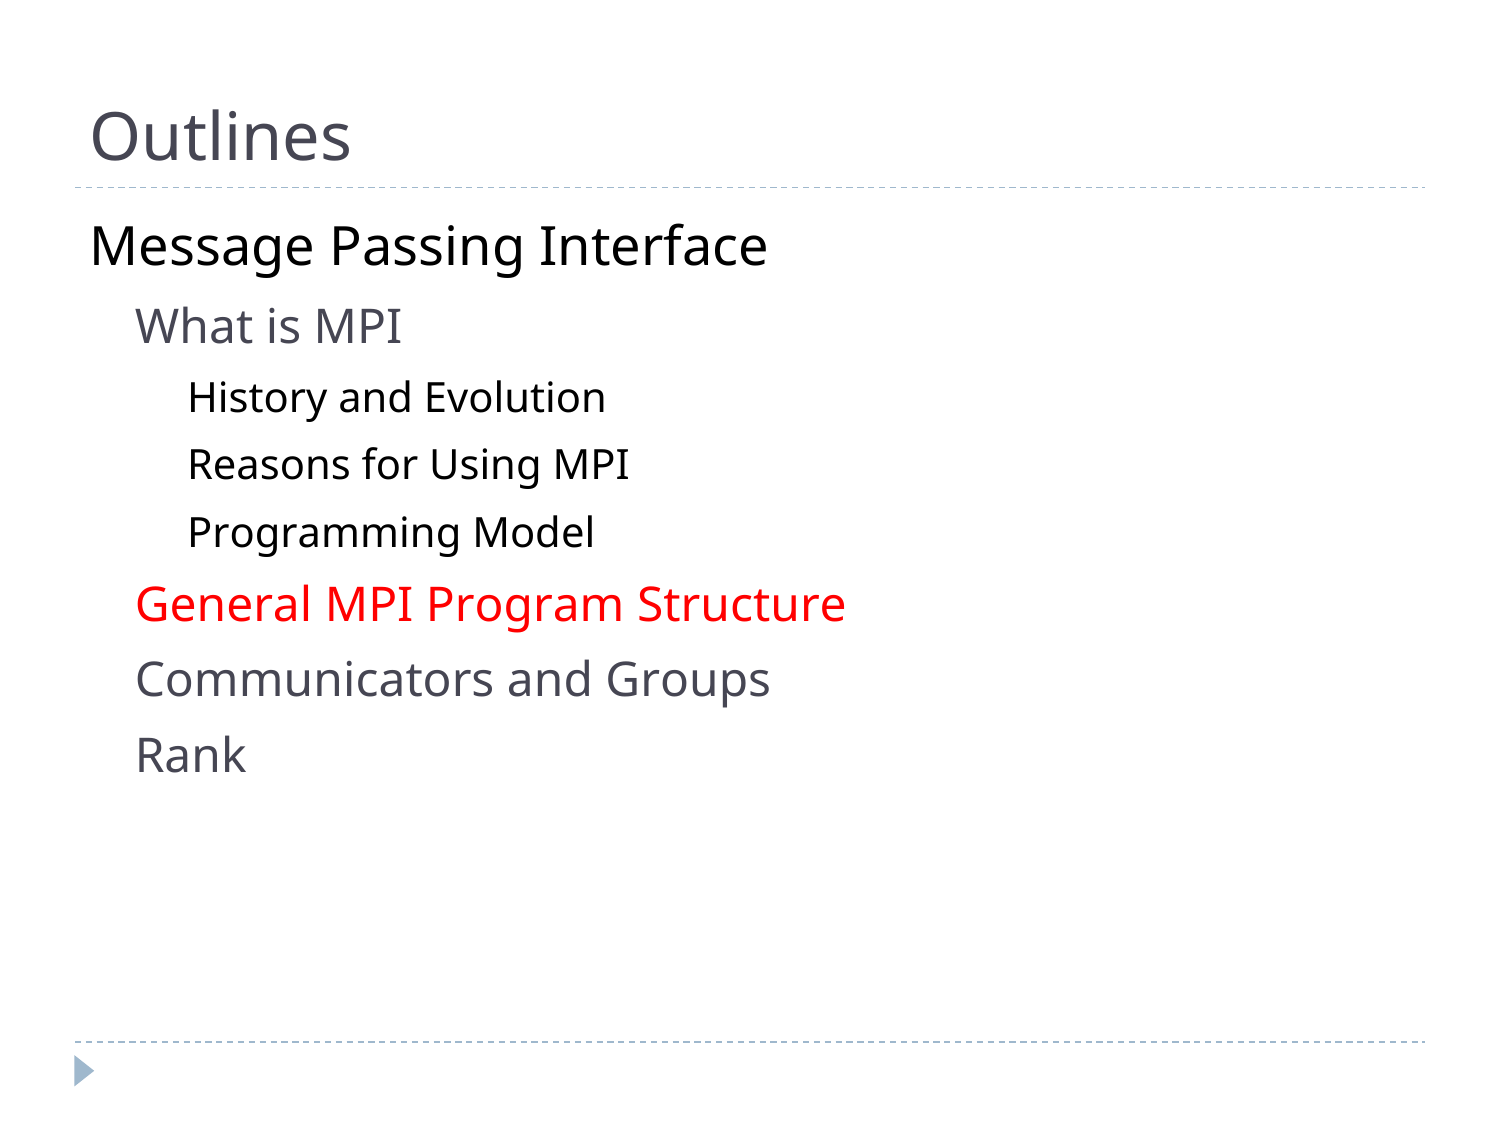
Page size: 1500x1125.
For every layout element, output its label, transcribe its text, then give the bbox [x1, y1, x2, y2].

list Message Passing Interface What is MPI History and Evolution Reasons for Using MPI Programming Model General MPI Program Structure Communicators and Groups Rank [75, 200, 1426, 1044]
title Outlines [75, 24, 1426, 188]
